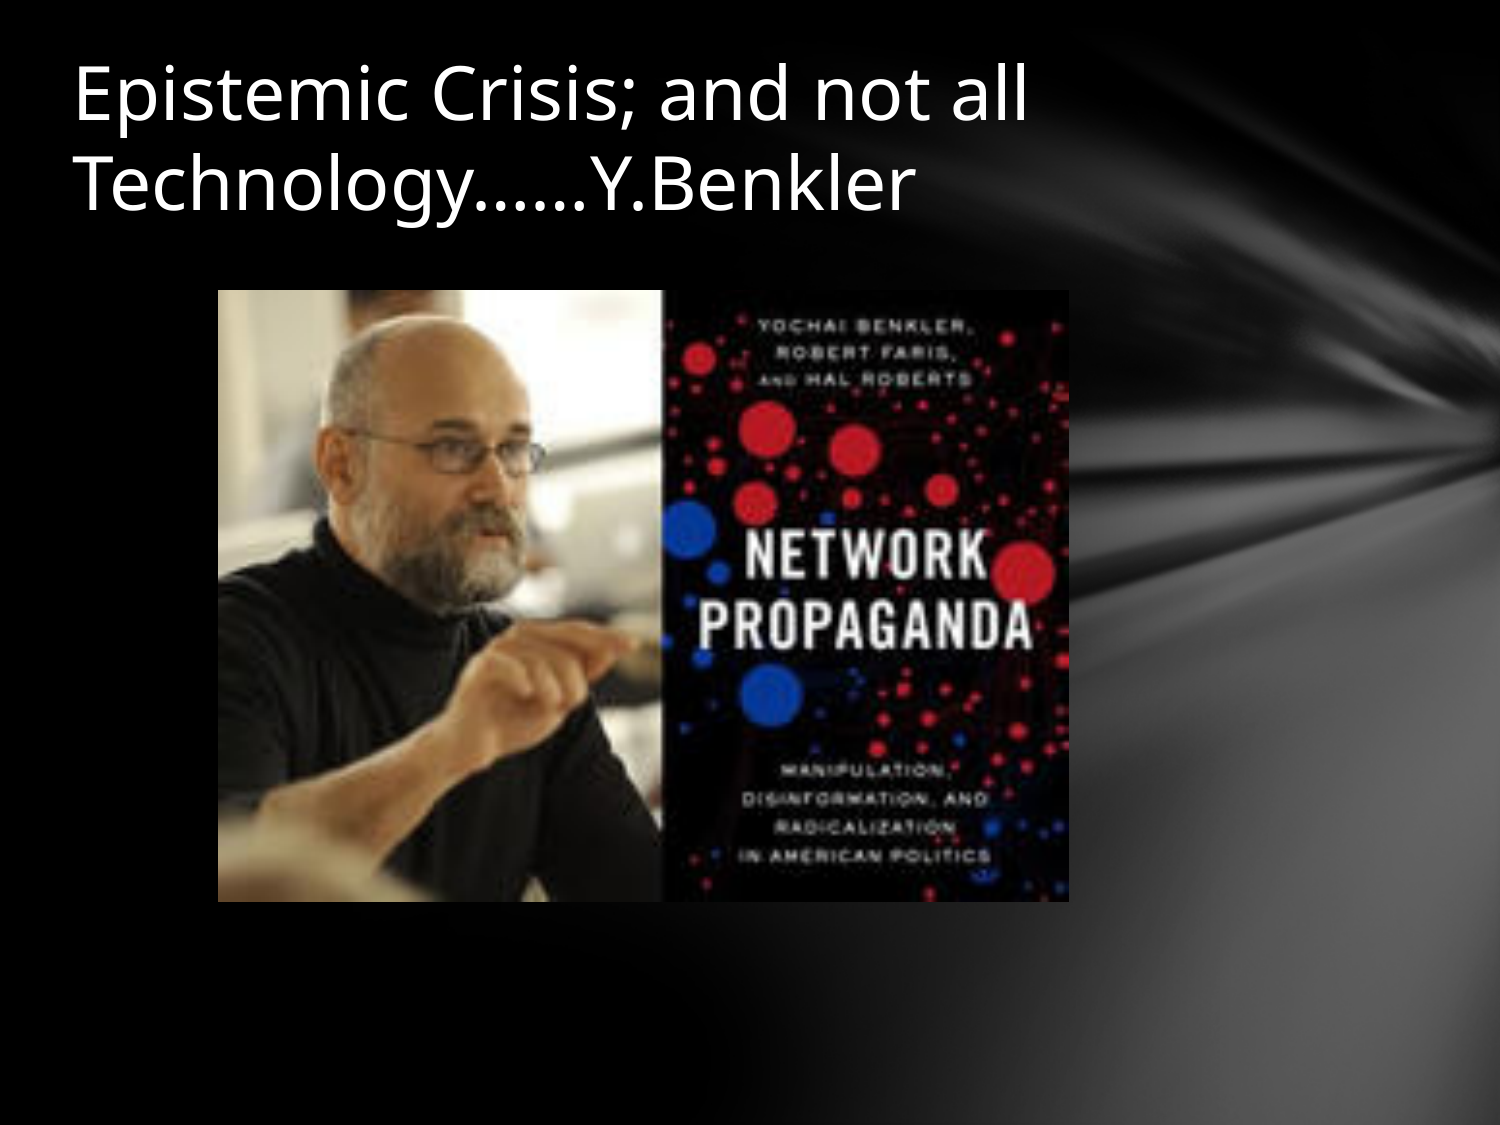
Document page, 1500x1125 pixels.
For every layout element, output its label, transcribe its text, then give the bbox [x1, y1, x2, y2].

title Epistemic Crisis; and not all Technology……Y.Benkler [57, 37, 1318, 213]
picture [218, 290, 1069, 902]
